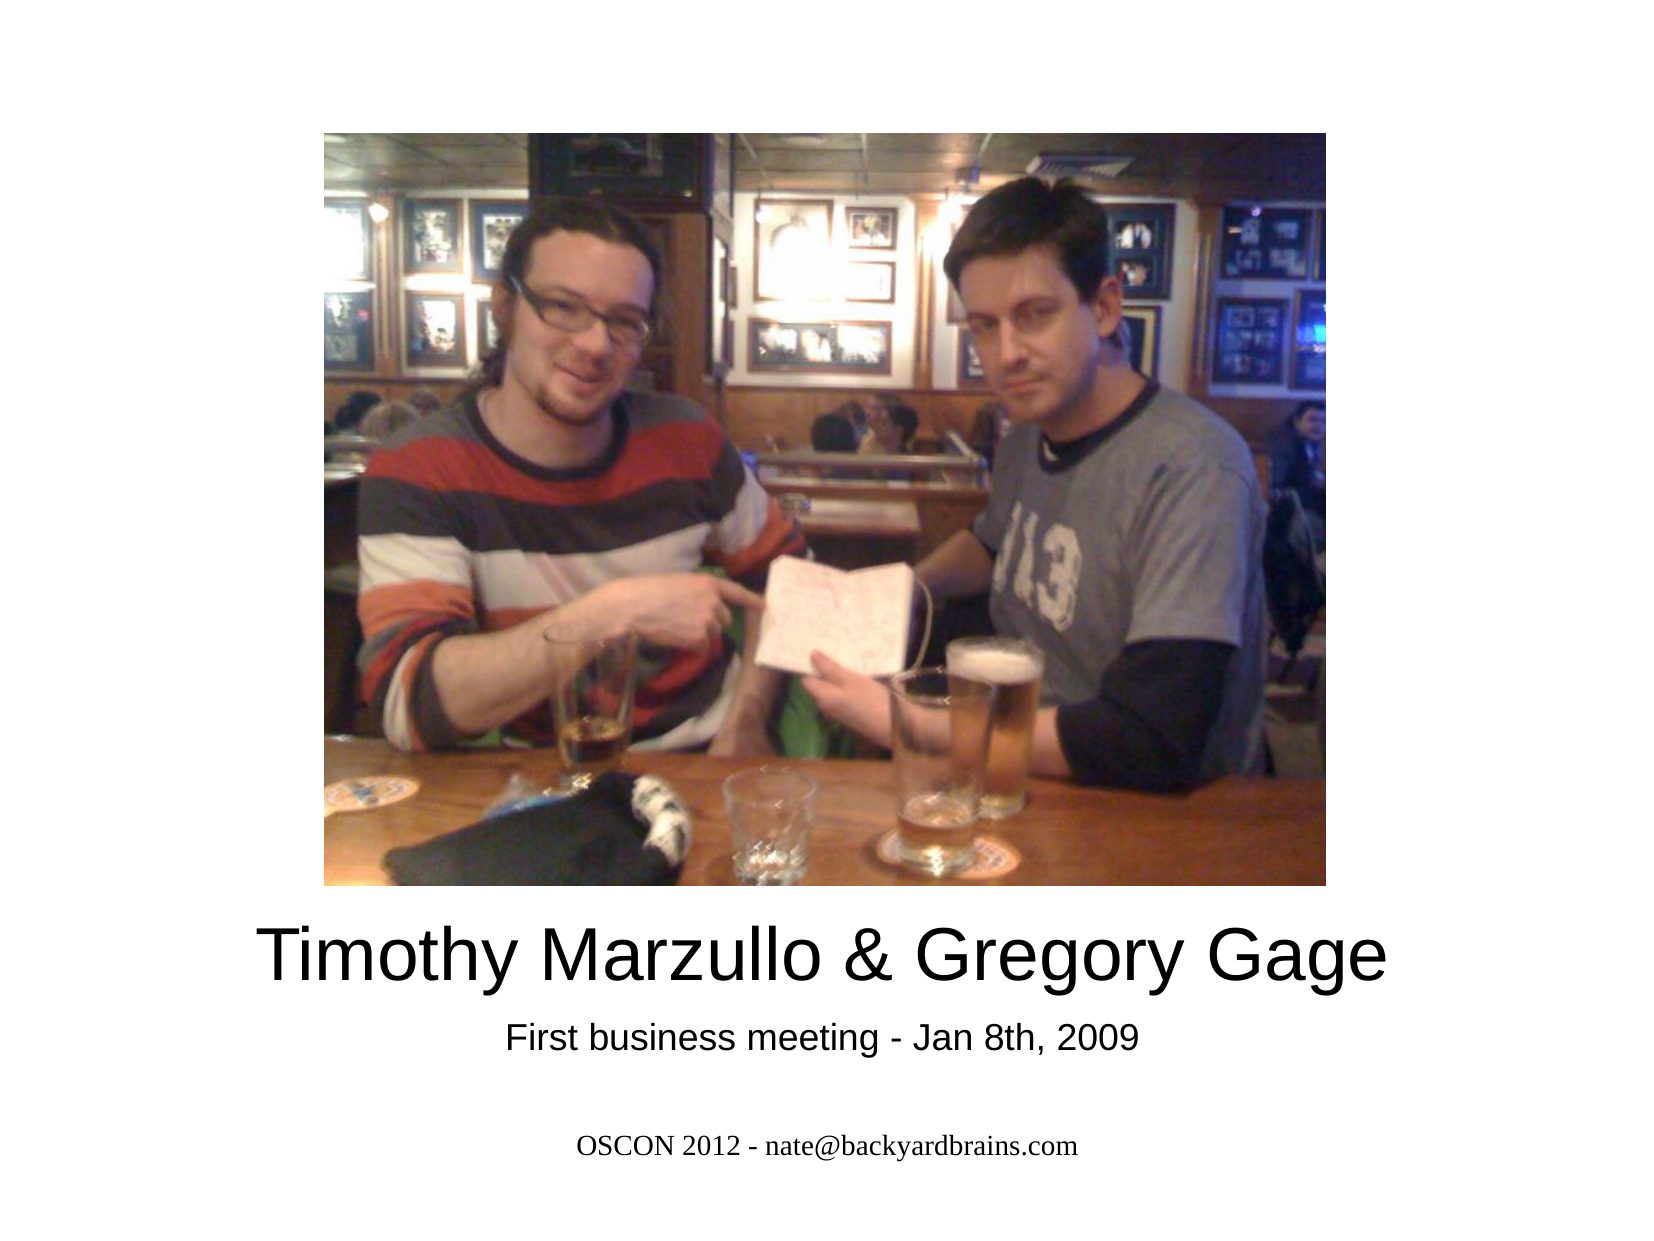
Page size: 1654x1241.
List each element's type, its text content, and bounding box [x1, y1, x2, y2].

title Timothy Marzullo & Gregory Gage [78, 904, 1567, 987]
picture [324, 133, 1326, 886]
title First business meeting - Jan 8th, 2009 [78, 987, 1567, 1087]
